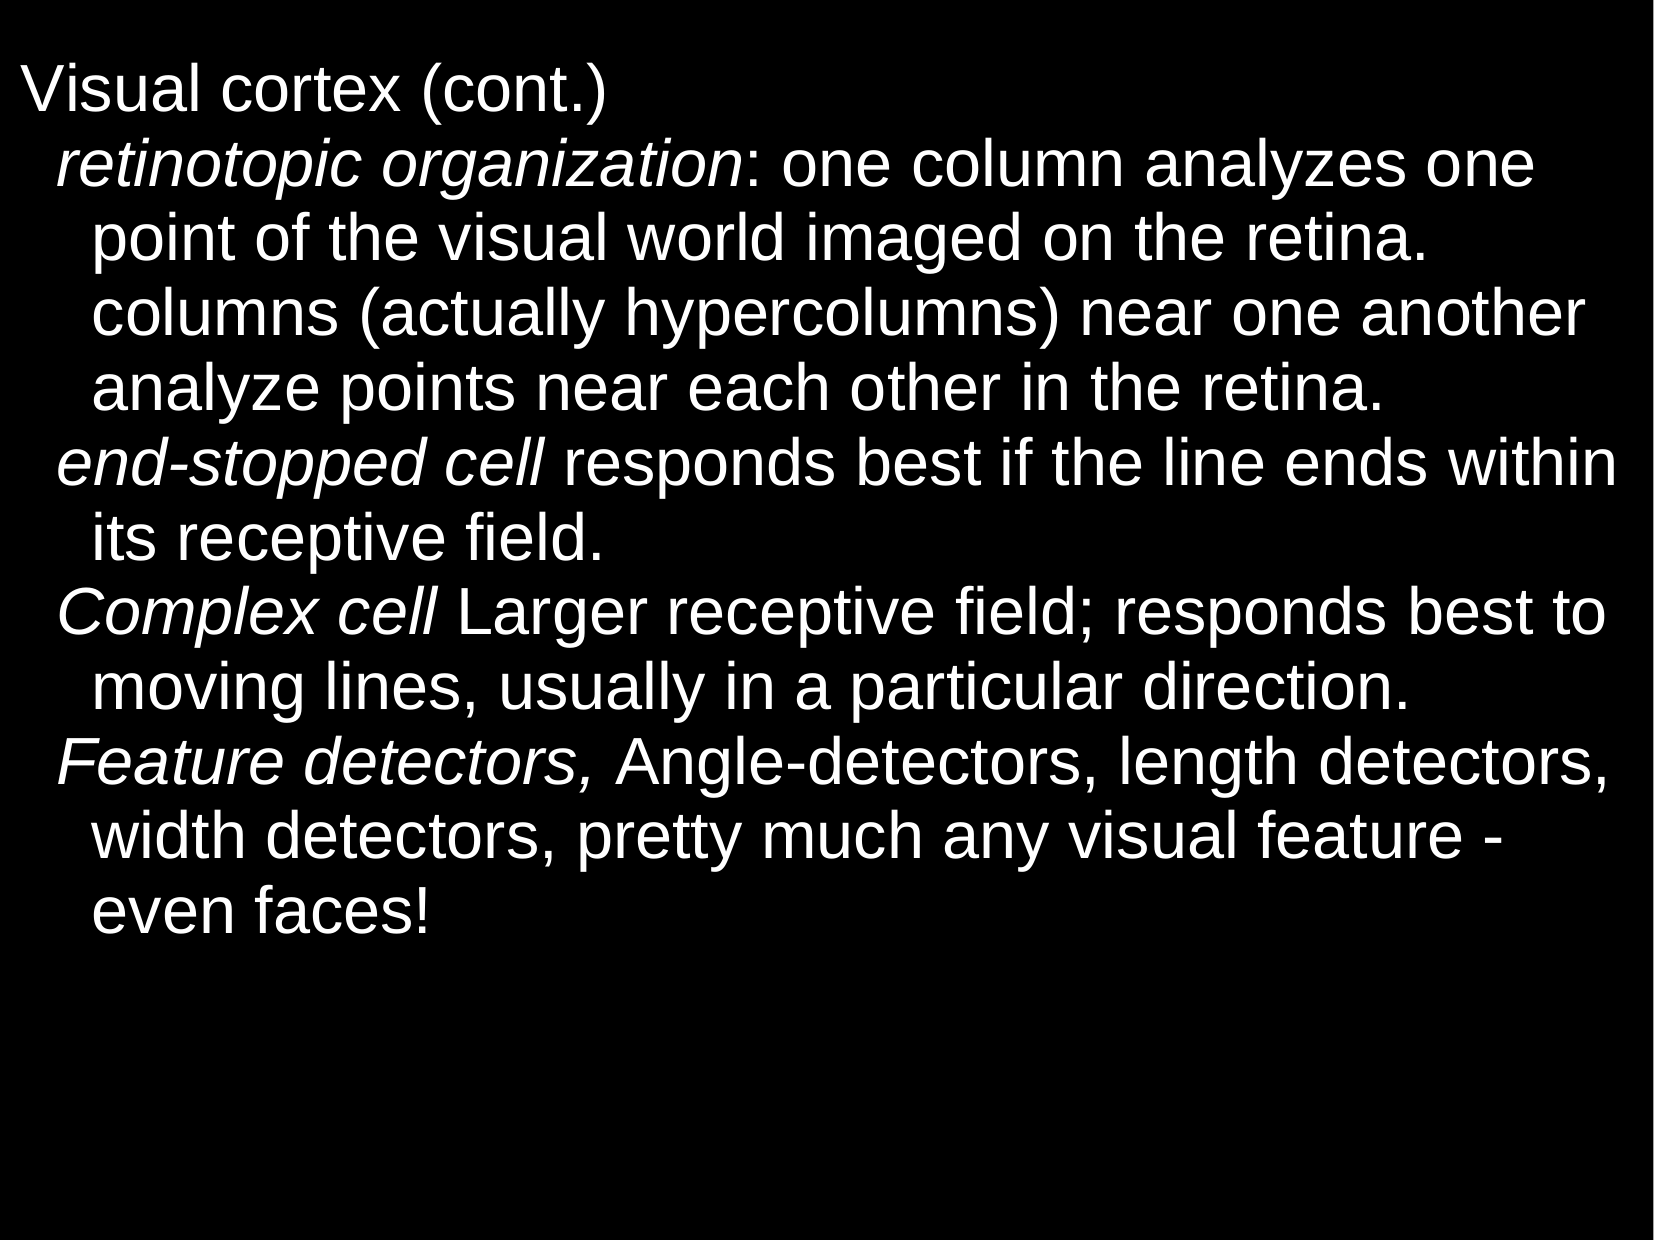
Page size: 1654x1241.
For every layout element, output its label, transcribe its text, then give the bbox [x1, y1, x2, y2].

text_box Visual cortex (cont.) retinotopic organization: one column analyzes one point of the visual world imaged on the retina. columns (actually hypercolumns) near one another analyze points near each other in the retina. end-stopped cell responds best if the line ends within its receptive field. Complex cell Larger receptive field; responds best to moving lines, usually in a particular direction. Feature detectors, Angle-detectors, length detectors, width detectors, pretty much any visual feature - even faces! [0, 37, 1654, 1154]
